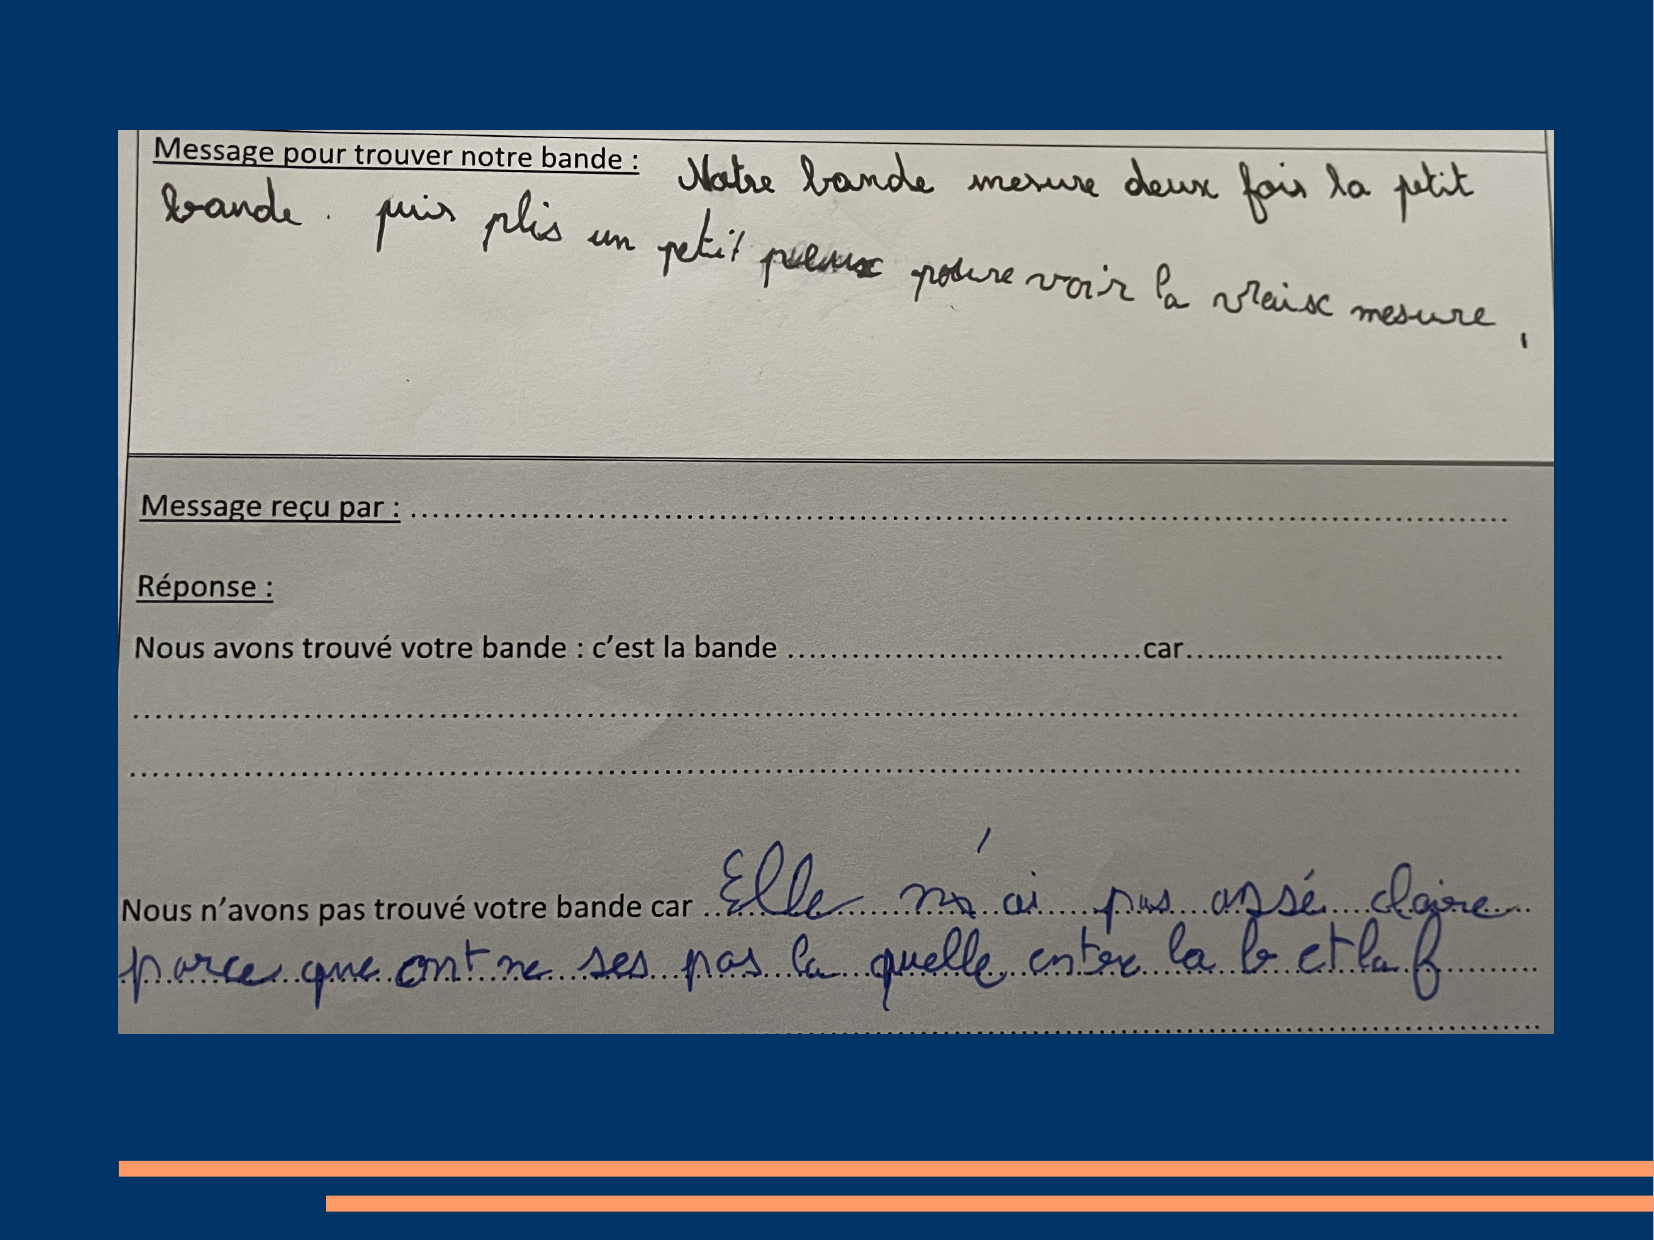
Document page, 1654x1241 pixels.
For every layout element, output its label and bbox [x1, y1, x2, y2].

picture [118, 130, 1554, 1034]
